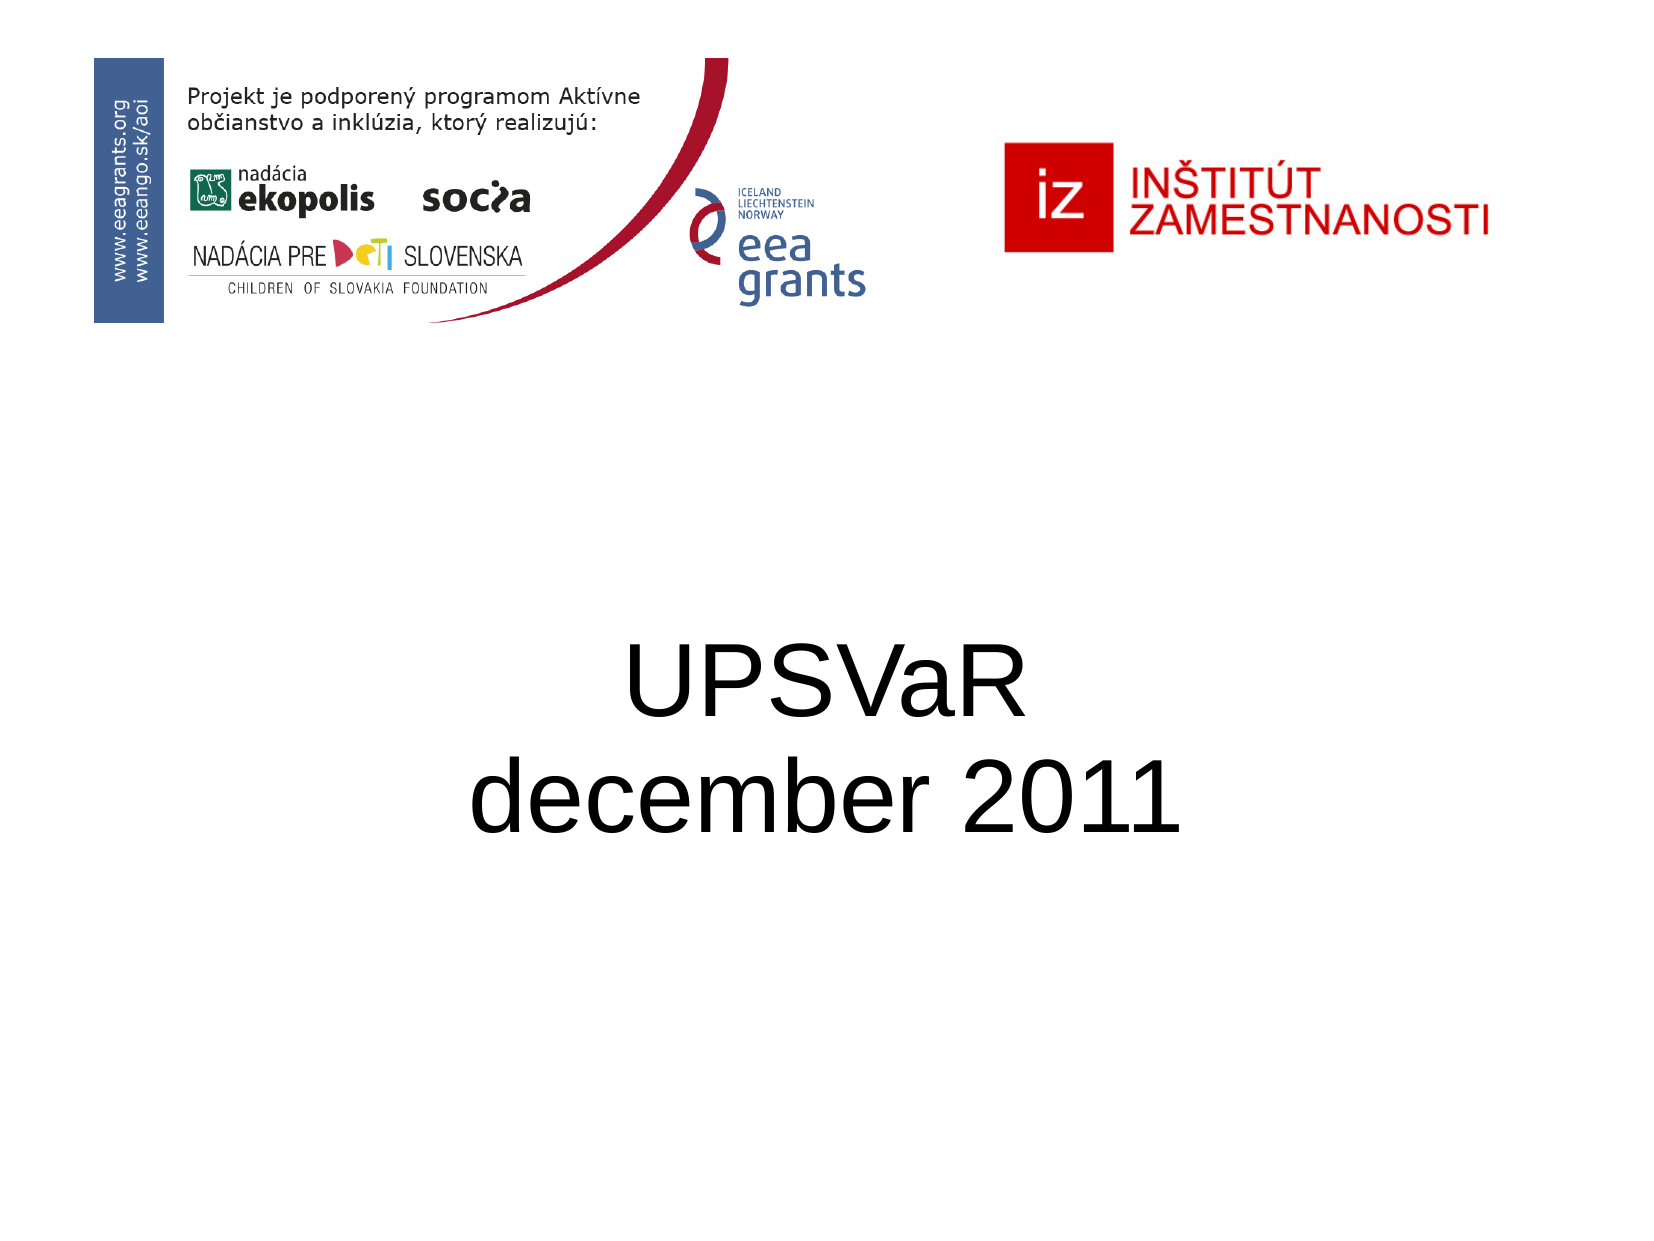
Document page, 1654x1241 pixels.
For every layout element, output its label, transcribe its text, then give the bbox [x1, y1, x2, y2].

subtitle UPSVaR december 2011 [82, 437, 1571, 1157]
picture [94, 58, 887, 324]
picture [944, 47, 1548, 343]
